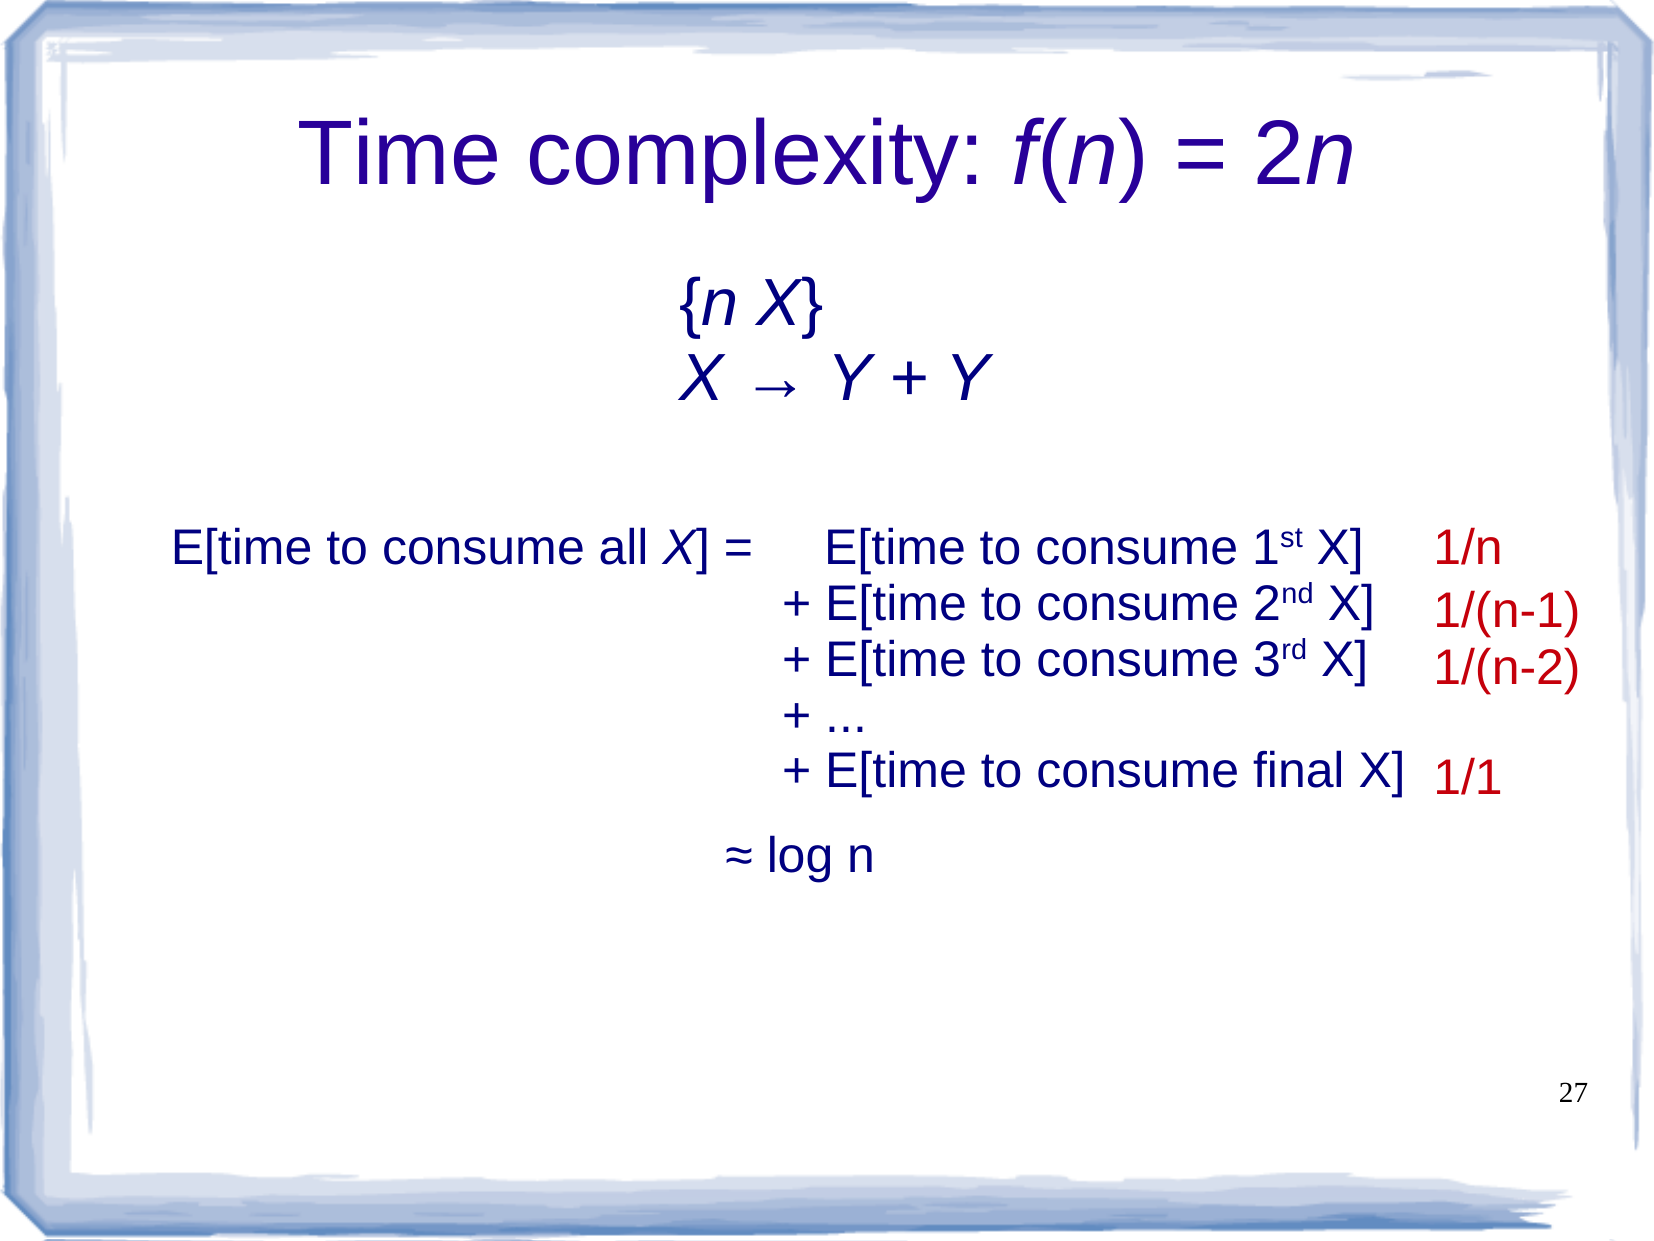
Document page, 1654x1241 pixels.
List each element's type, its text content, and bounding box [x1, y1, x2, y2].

text_box E[time to consume 1st X] + E[time to consume 2nd X] + E[time to consume 3rd X] + ... + E[time to consume final X] [767, 512, 1510, 813]
picture [0, 0, 1654, 1241]
text_box 1/(n-1) [1418, 574, 1596, 631]
text_box 1/(n-2) [1418, 631, 1596, 703]
title Time complexity: f(n) = 2n [82, 49, 1571, 257]
text_box ≈ log n [710, 820, 1541, 891]
text_box {n X} X → Y + Y [664, 258, 1013, 423]
text_box E[time to consume all X] = [156, 512, 767, 584]
text_box 1/n [1418, 512, 1518, 574]
text_box 1/1 [1418, 741, 1518, 813]
